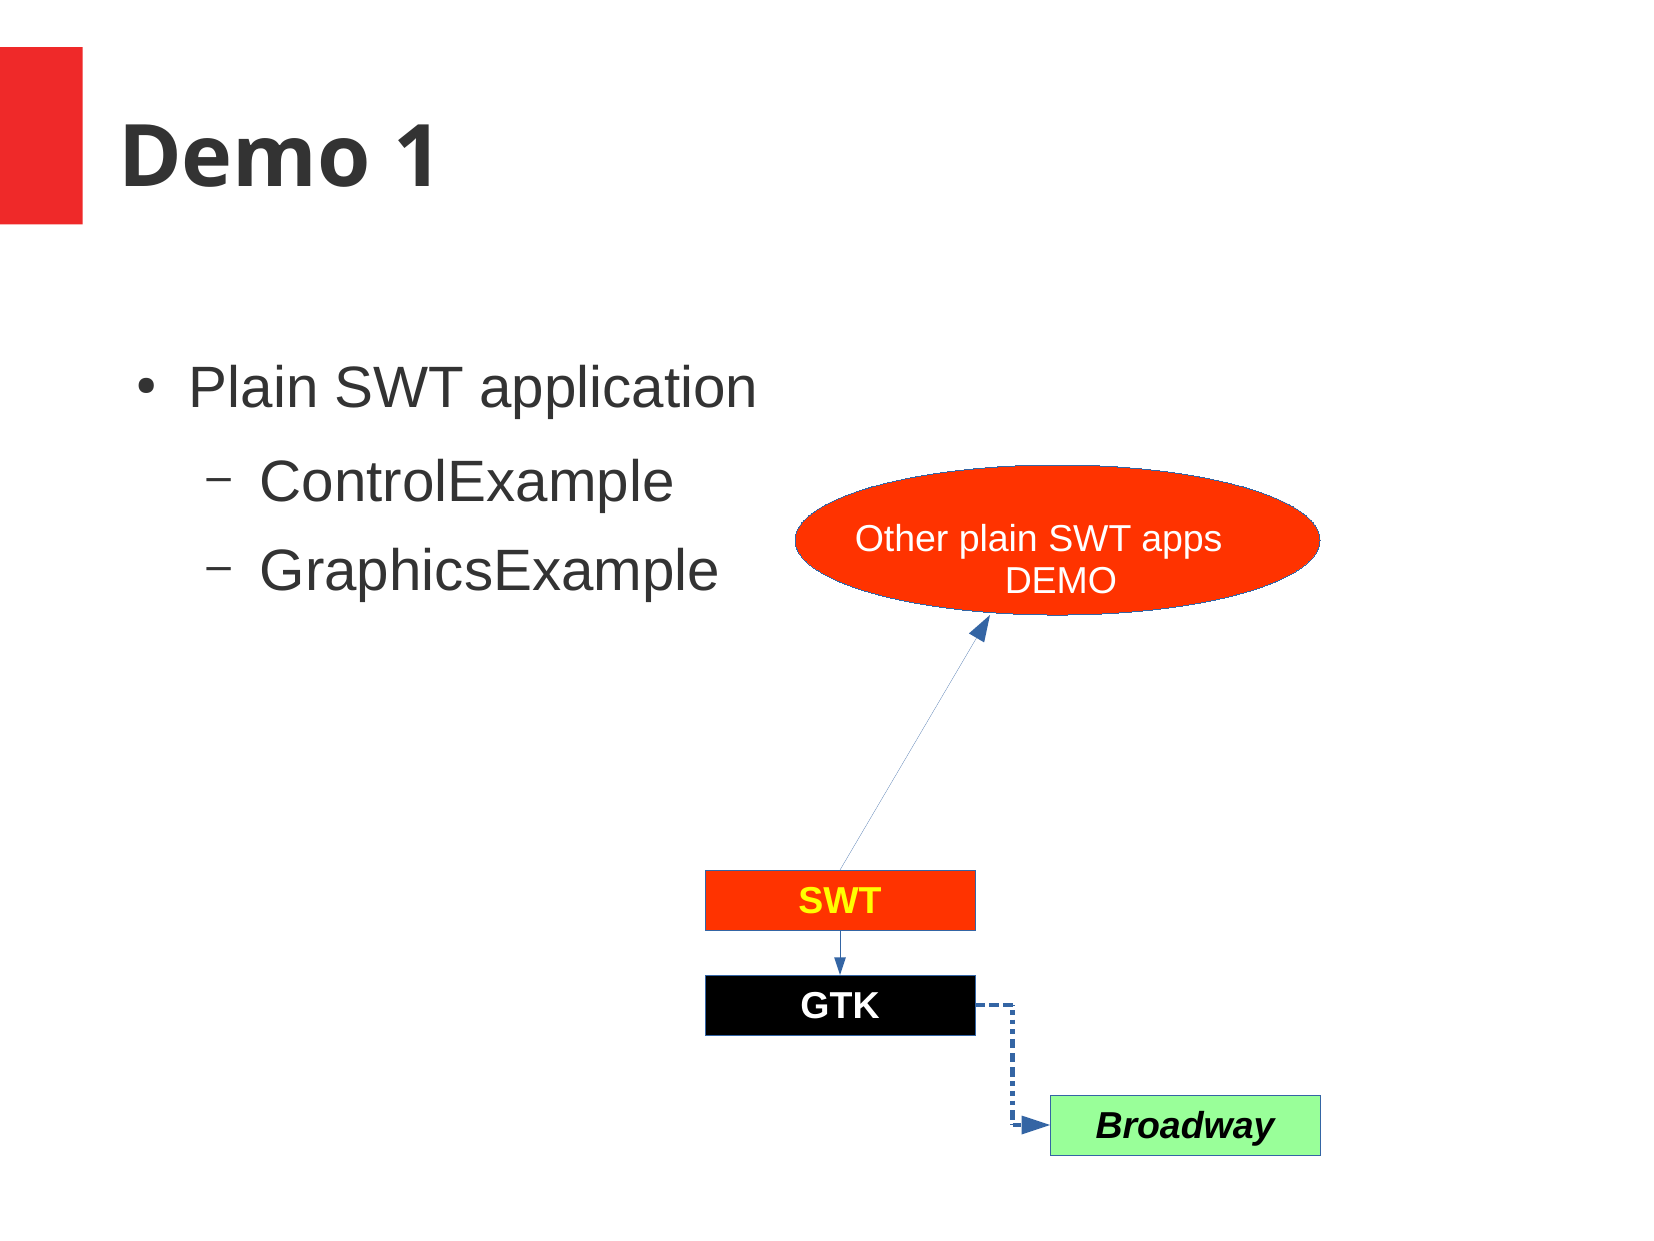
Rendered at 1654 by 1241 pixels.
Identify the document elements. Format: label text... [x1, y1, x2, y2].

title Demo 1 [118, 49, 1571, 257]
text_box SWT [705, 870, 976, 931]
text_box Broadway [1050, 1095, 1321, 1156]
list Plain SWT application ControlExample GraphicsExample [118, 354, 1536, 1074]
text_box GTK [705, 975, 976, 1036]
text_box Other plain SWT apps DEMO [840, 510, 1246, 616]
text_box [795, 465, 1321, 593]
